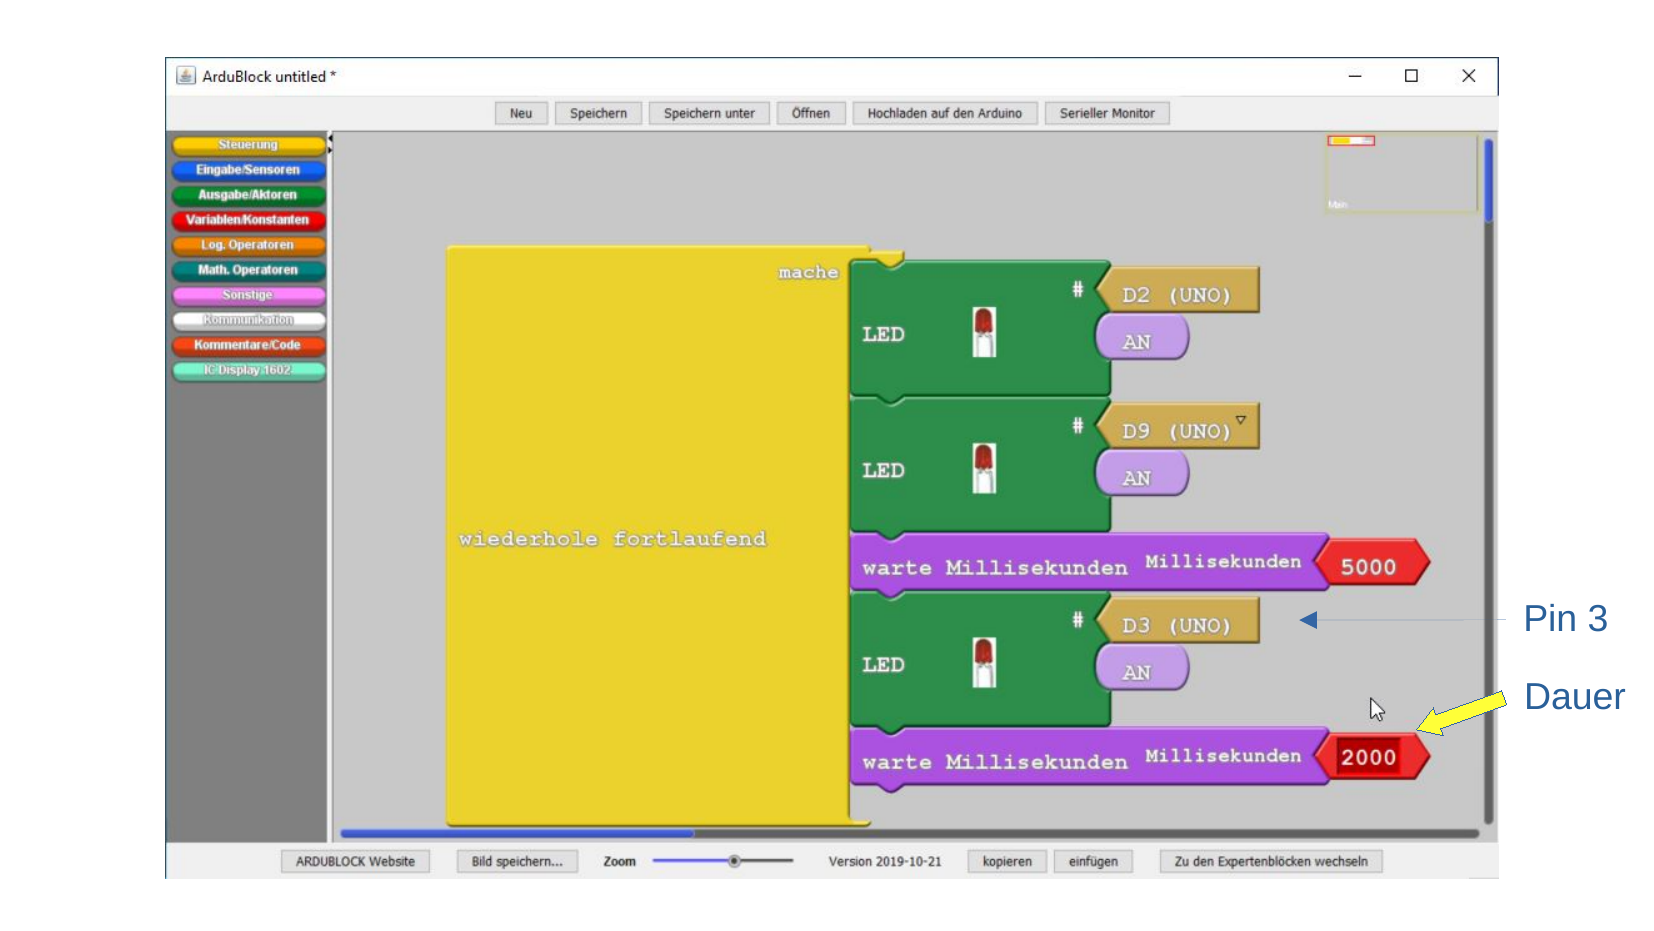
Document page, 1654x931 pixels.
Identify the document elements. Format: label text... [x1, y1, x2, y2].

text_box Pin 3 [1508, 590, 1624, 648]
picture [165, 57, 1499, 879]
text_box Dauer [1509, 667, 1641, 725]
text_box [1416, 690, 1507, 736]
